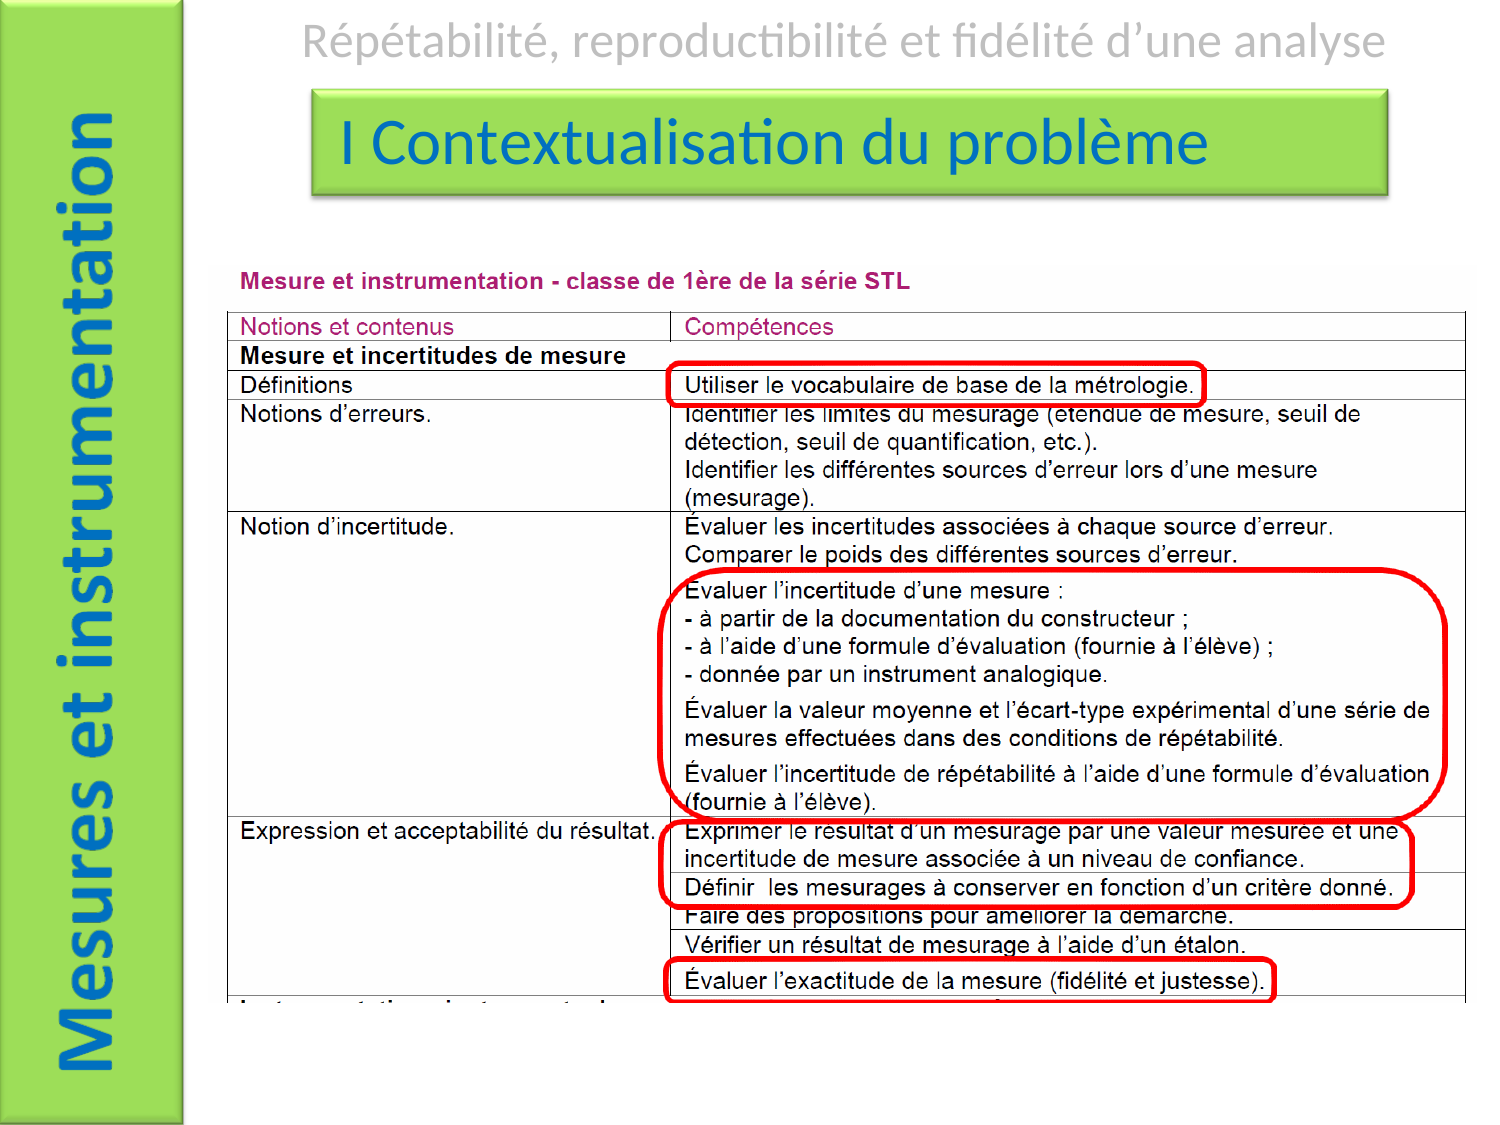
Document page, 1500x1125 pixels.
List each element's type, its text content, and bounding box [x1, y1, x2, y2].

picture [208, 265, 1477, 1003]
picture [303, 84, 1397, 209]
text_box Répétabilité, reproductibilité et fidélité d’une analyse [206, 0, 1483, 76]
text_box I Contextualisation du problème [324, 90, 1388, 186]
picture [0, 0, 192, 1125]
